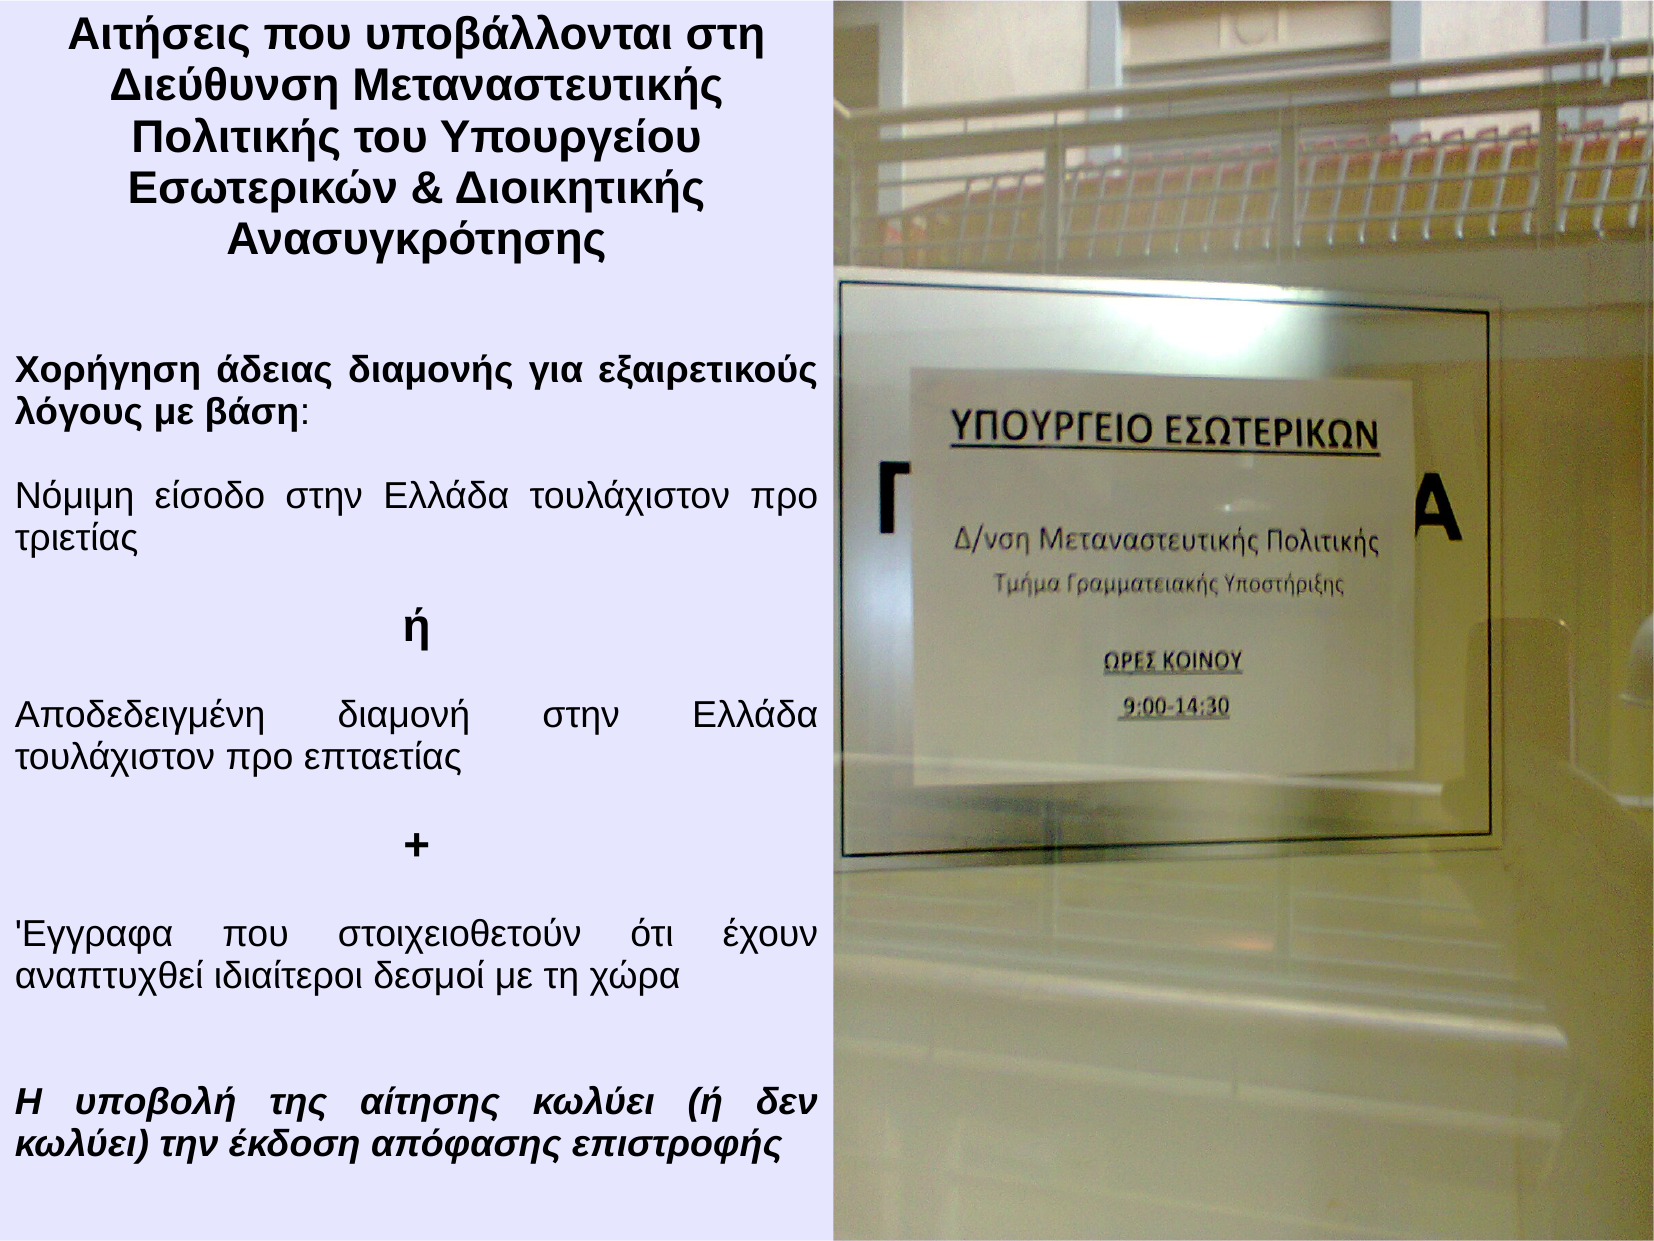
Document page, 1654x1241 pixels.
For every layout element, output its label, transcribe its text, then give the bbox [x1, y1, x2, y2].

text_box Αιτήσεις που υποβάλλονται στη Διεύθυνση Μεταναστευτικής Πολιτικής του Υπουργείου Εσωτερικών & Διοικητικής Ανασυγκρότησης Χορήγηση άδειας διαμονής για εξαιρετικούς λόγους με βάση: Νόμιμη είσοδο στην Ελλάδα τουλάχιστον προ τριετίας ή Αποδεδειγμένη διαμονή στην Ελλάδα τουλάχιστον προ επταετίας + 'Εγγραφα που στοιχειοθετούν ότι έχουν αναπτυχθεί ιδιαίτεροι δεσμοί με τη χώρα Η υποβολή της αίτησης κωλύει (ή δεν κωλύει) την έκδοση απόφασης επιστροφής [0, 0, 834, 1241]
text_box [834, 0, 1654, 1241]
